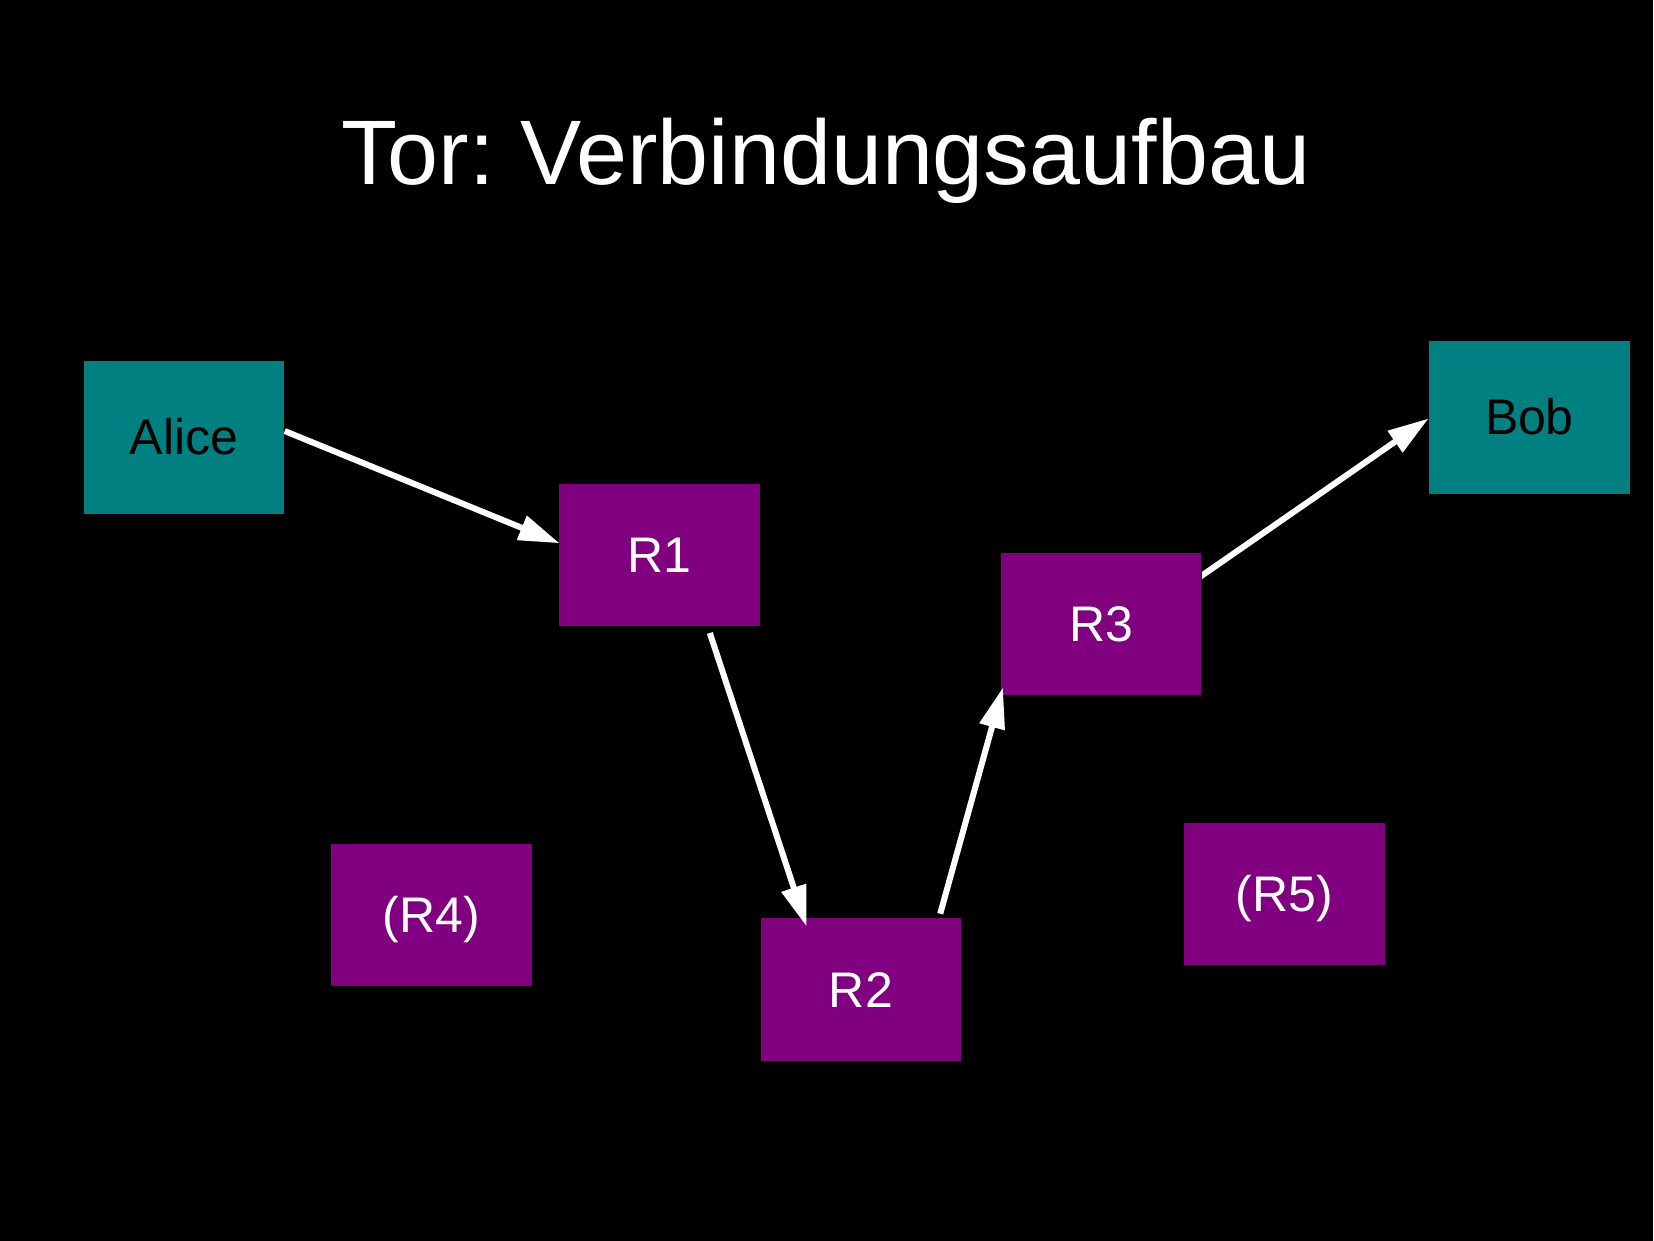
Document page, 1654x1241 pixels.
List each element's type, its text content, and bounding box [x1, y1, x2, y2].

text_box (R4) [330, 843, 533, 987]
text_box Alice [83, 360, 285, 515]
title Tor: Verbindungsaufbau [82, 49, 1571, 257]
text_box R1 [558, 483, 761, 627]
text_box Bob [1428, 340, 1631, 495]
text_box R3 [1000, 552, 1202, 696]
text_box R2 [760, 917, 962, 1062]
text_box (R5) [1183, 822, 1386, 966]
